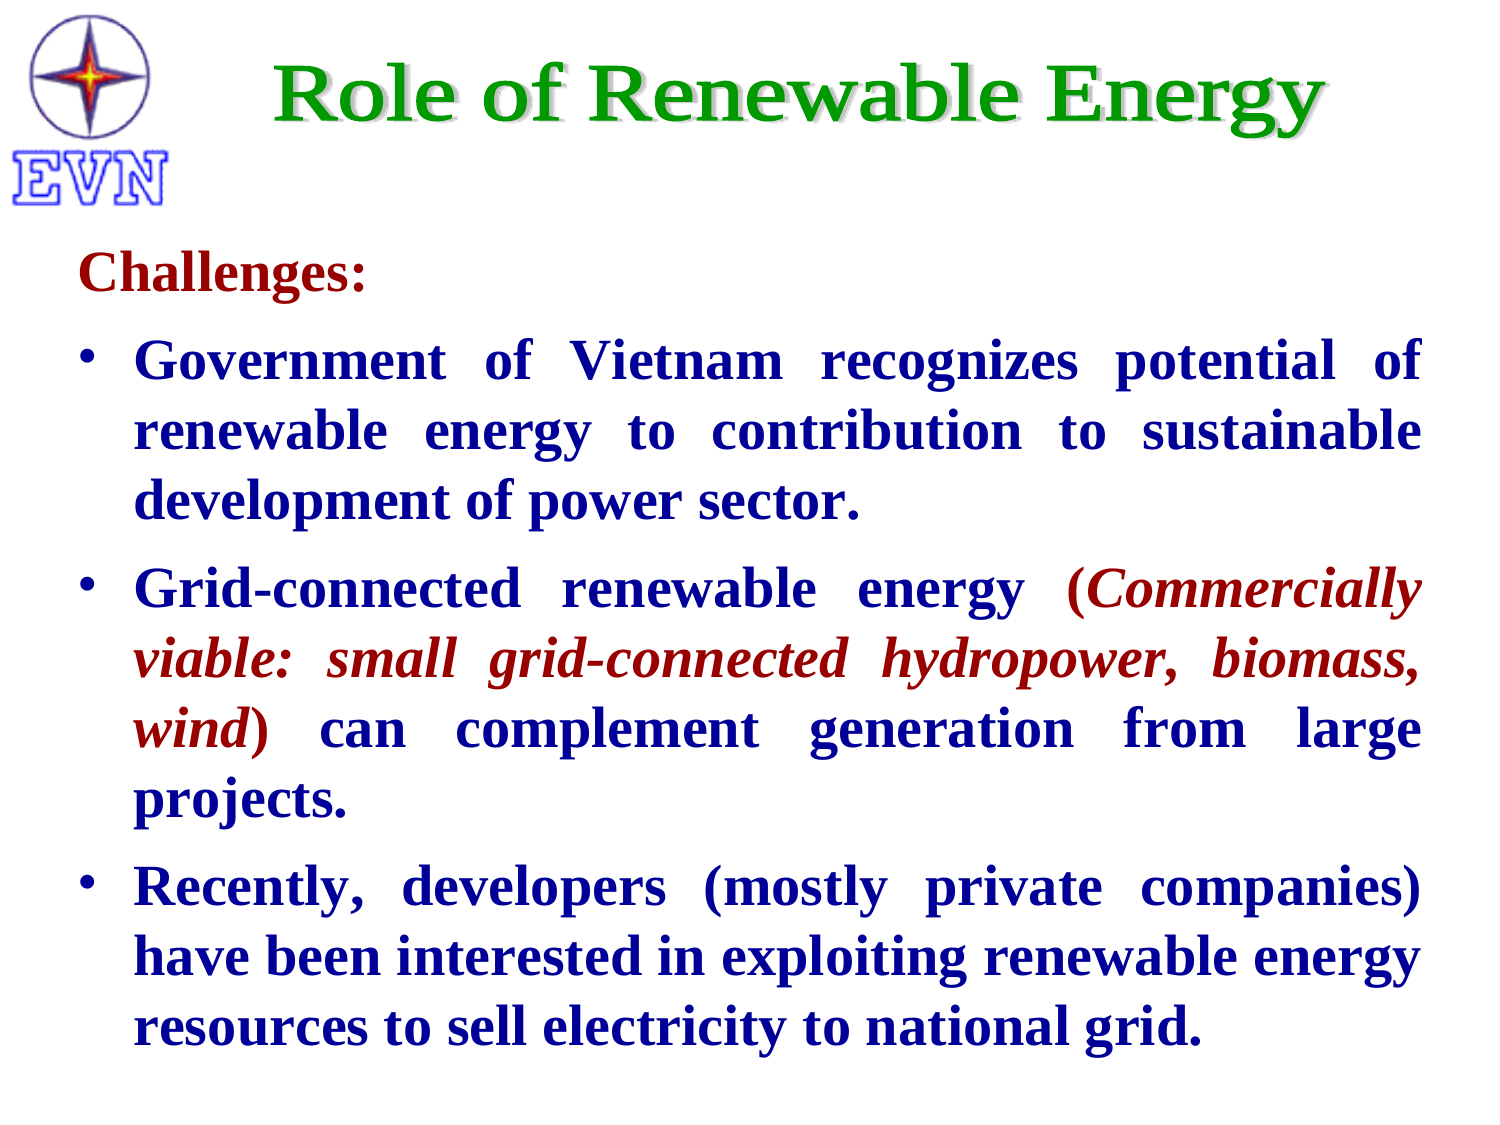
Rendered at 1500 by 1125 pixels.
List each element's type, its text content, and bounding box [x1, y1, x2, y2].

text_box Role of Renewable Energy [274, 66, 338, 120]
text_box Role of Renewable Energy [1231, 78, 1275, 138]
text_box Role of Renewable Energy [861, 81, 900, 121]
text_box Role of Renewable Energy [655, 81, 692, 121]
text_box Role of Renewable Energy [589, 66, 652, 120]
text_box Role of Renewable Energy [1047, 66, 1100, 120]
text_box Challenges: Government of Vietnam recognizes potential of renewable energy to contribution to sustainable development of power sector. Grid-connected renewable energy (Commercially viable: small grid-connected hydropower, biomass, wind) can complement generation from large projects. Recently, developers (mostly private companies) have been interested in exploiting renewable energy resources to sell electricity to national grid. [62, 224, 1438, 1065]
text_box Role of Renewable Energy [901, 63, 947, 121]
text_box Role of Renewable Energy [1106, 81, 1152, 120]
text_box Role of Renewable Energy [416, 81, 454, 121]
picture [0, 0, 179, 223]
text_box Role of Renewable Energy [484, 81, 527, 121]
text_box Role of Renewable Energy [1277, 82, 1325, 138]
text_box Role of Renewable Energy [532, 62, 563, 120]
text_box Role of Renewable Energy [697, 81, 743, 120]
text_box Role of Renewable Energy [980, 81, 1017, 121]
text_box Role of Renewable Energy [1198, 81, 1229, 120]
text_box Role of Renewable Energy [340, 81, 383, 121]
text_box Role of Renewable Energy [787, 82, 858, 121]
text_box Role of Renewable Energy [1157, 81, 1194, 121]
text_box Role of Renewable Energy [951, 63, 976, 120]
text_box Role of Renewable Energy [387, 63, 412, 120]
text_box Role of Renewable Energy [747, 81, 784, 121]
